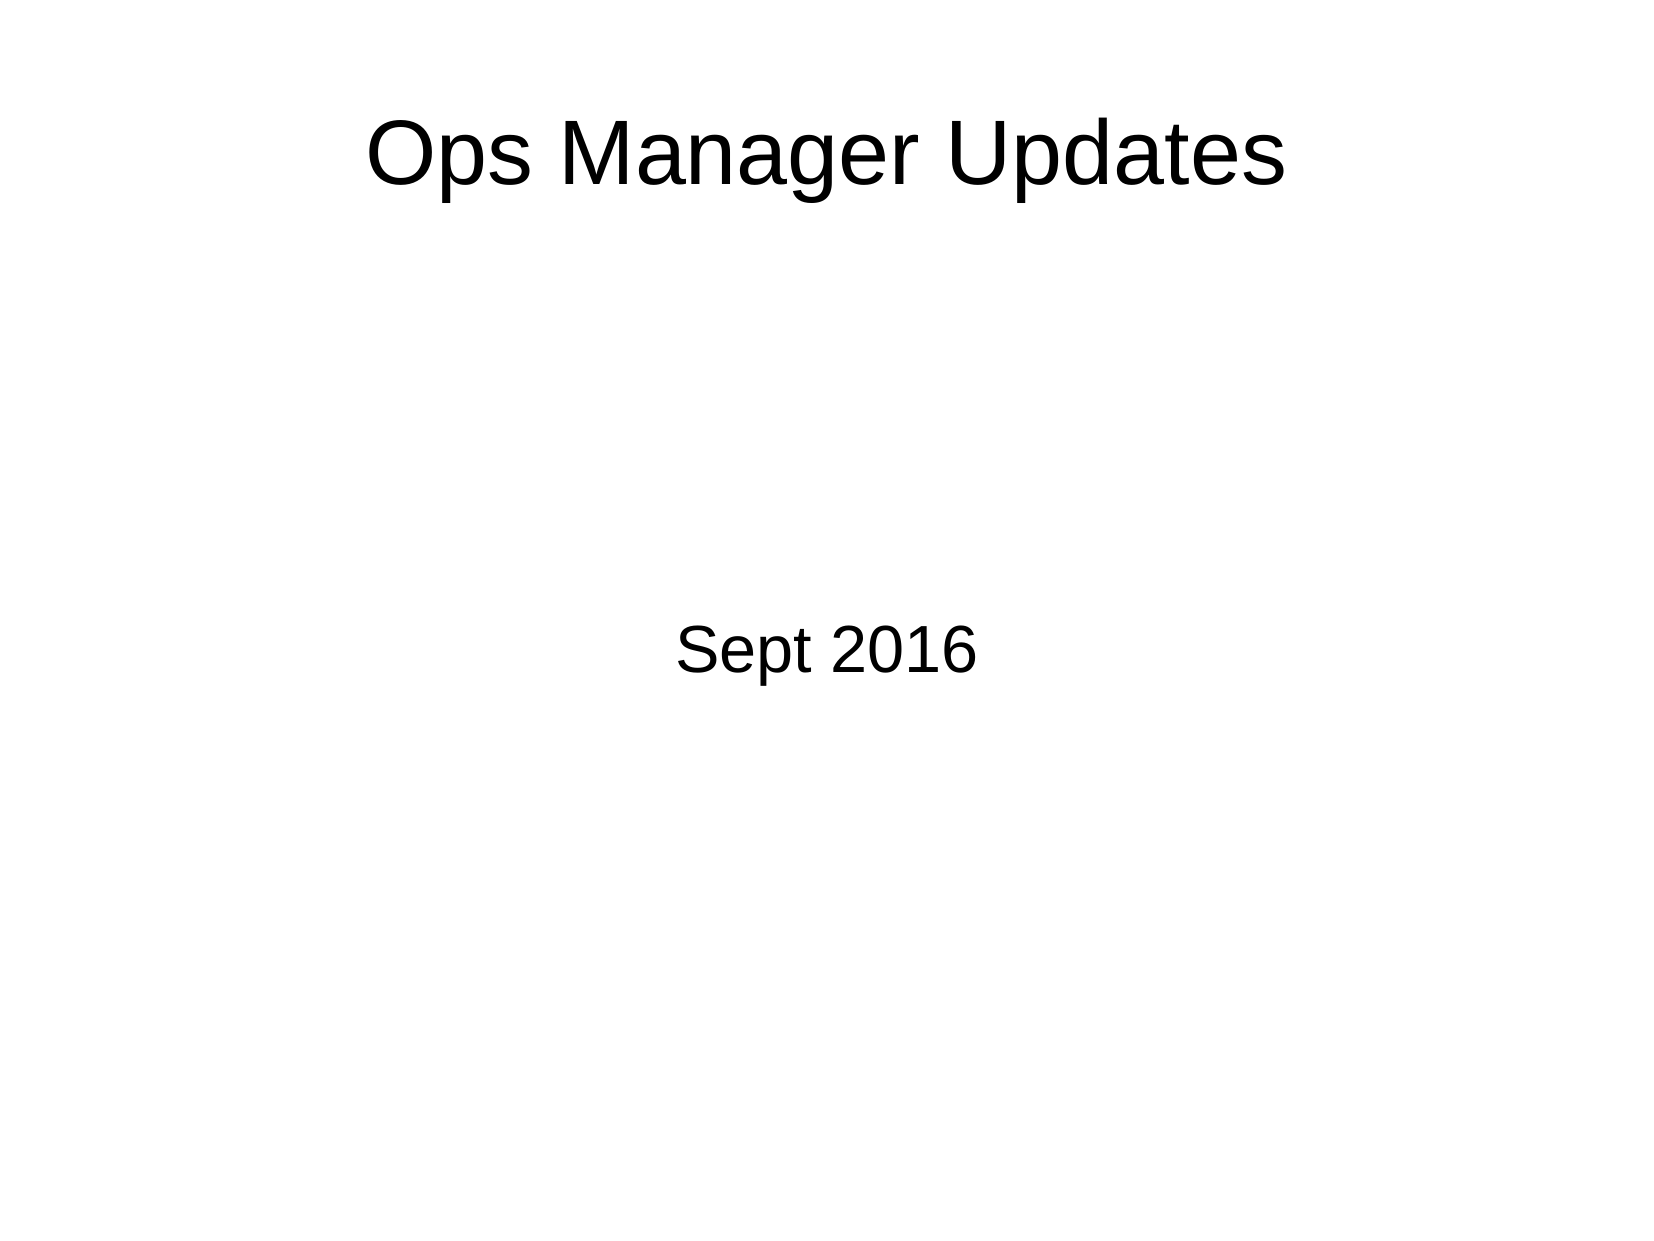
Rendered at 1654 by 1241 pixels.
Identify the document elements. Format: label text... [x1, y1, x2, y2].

subtitle Sept 2016 [82, 290, 1571, 1010]
title Ops Manager Updates [82, 49, 1571, 257]
